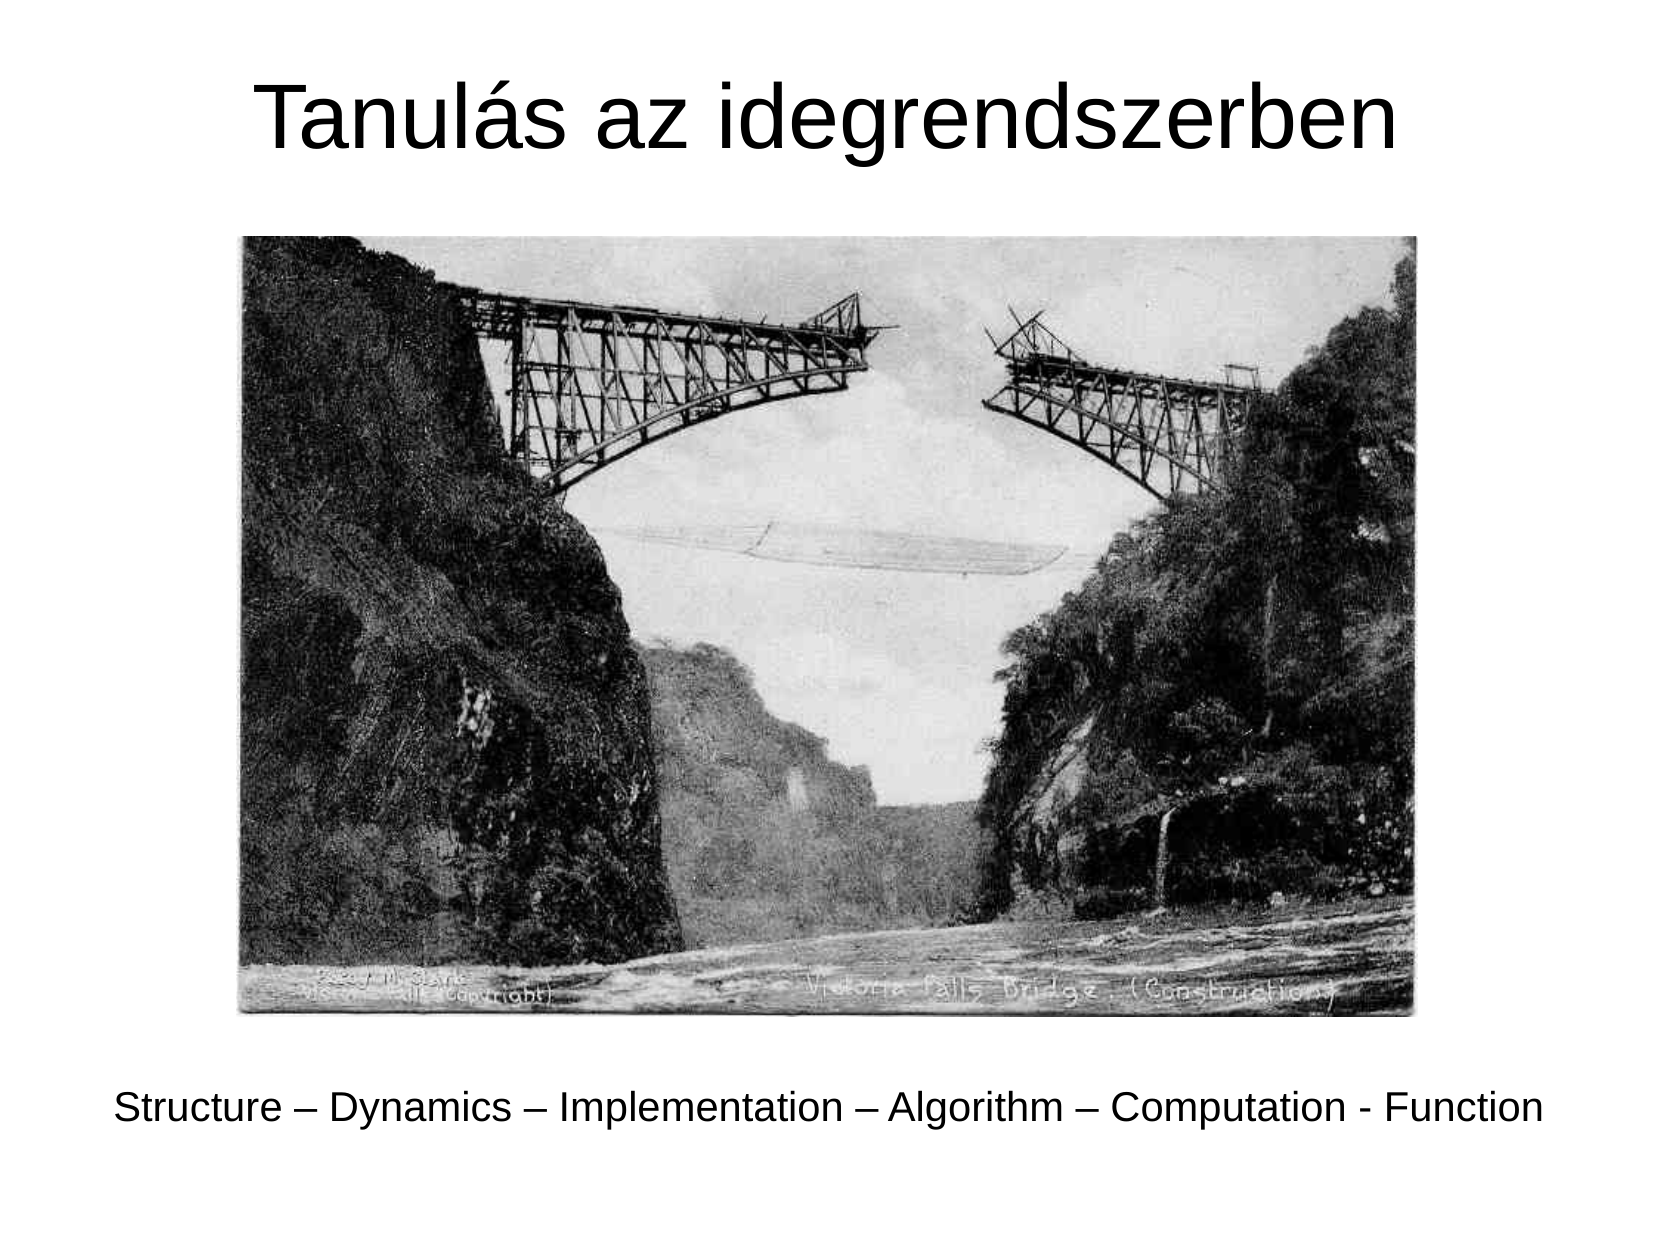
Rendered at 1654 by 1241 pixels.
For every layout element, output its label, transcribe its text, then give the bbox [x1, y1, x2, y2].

title Structure – Dynamics – Implementation – Algorithm – Computation - Function [85, 1010, 1574, 1203]
picture [236, 236, 1418, 1010]
title Tanulás az idegrendszerben [82, 56, 1571, 178]
